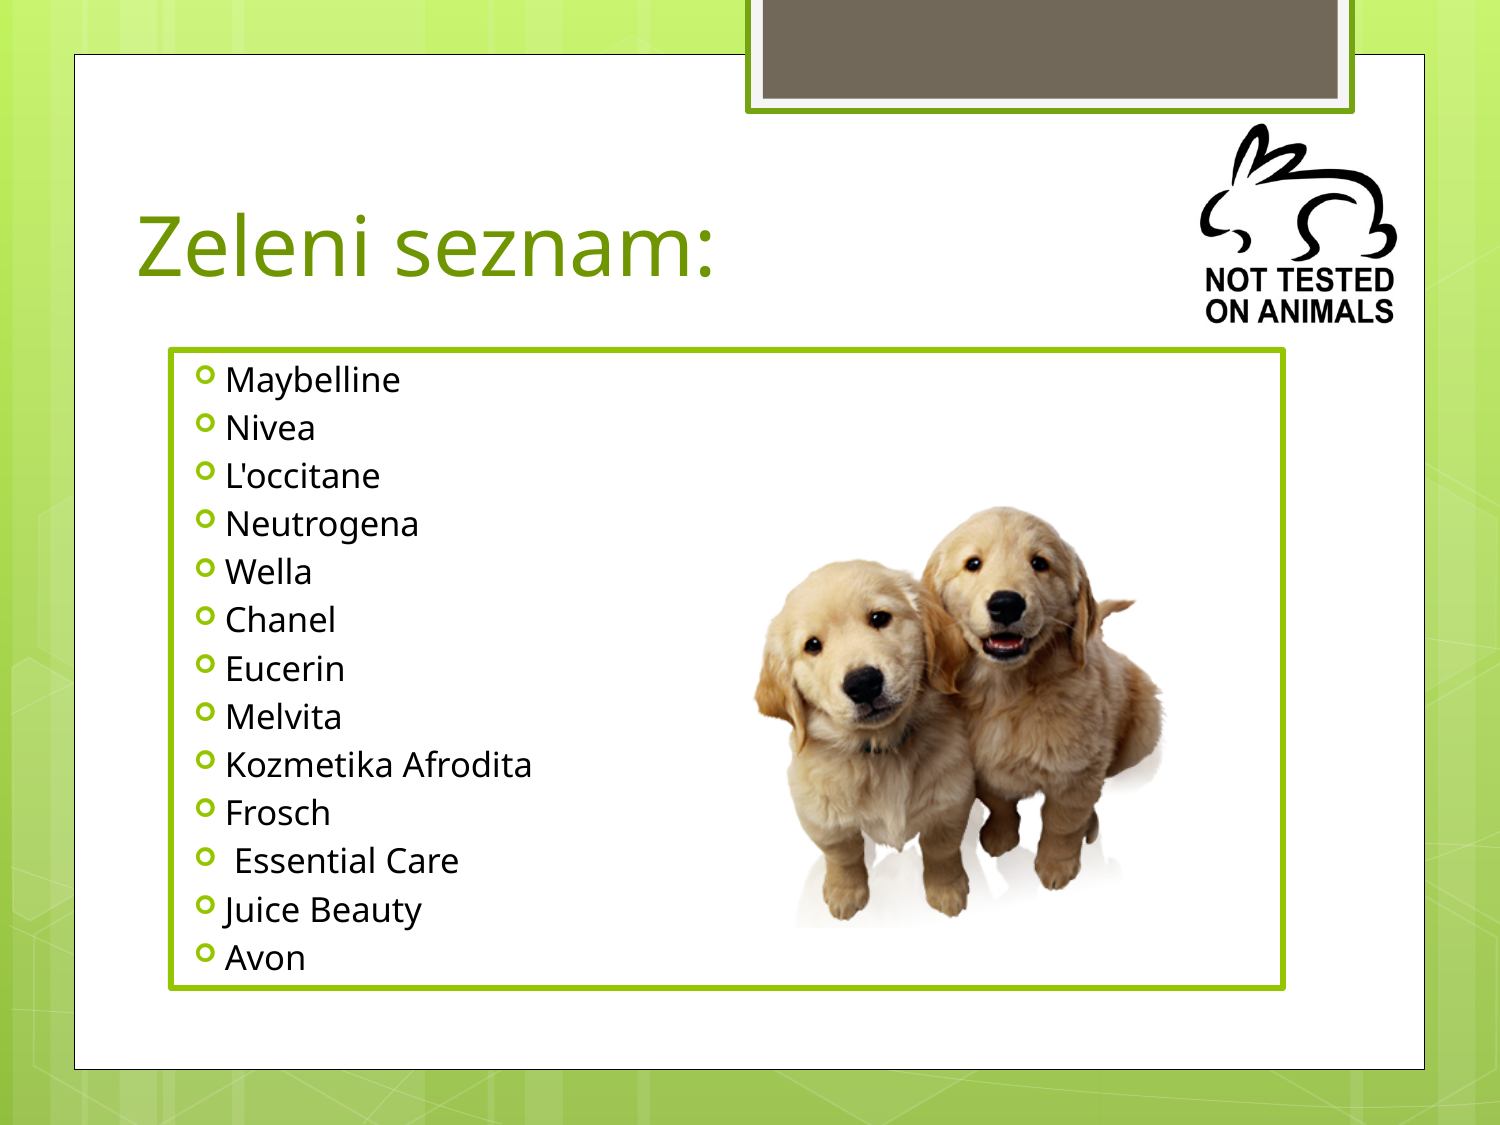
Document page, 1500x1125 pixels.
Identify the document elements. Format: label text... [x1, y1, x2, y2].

picture [750, 479, 1171, 928]
title Zeleni seznam: [121, 113, 1274, 302]
list Maybelline Nivea L'occitane Neutrogena Wella Chanel Eucerin Melvita Kozmetika Afrodita Frosch Essential Care Juice Beauty Avon [171, 350, 1283, 988]
picture [1195, 119, 1402, 329]
